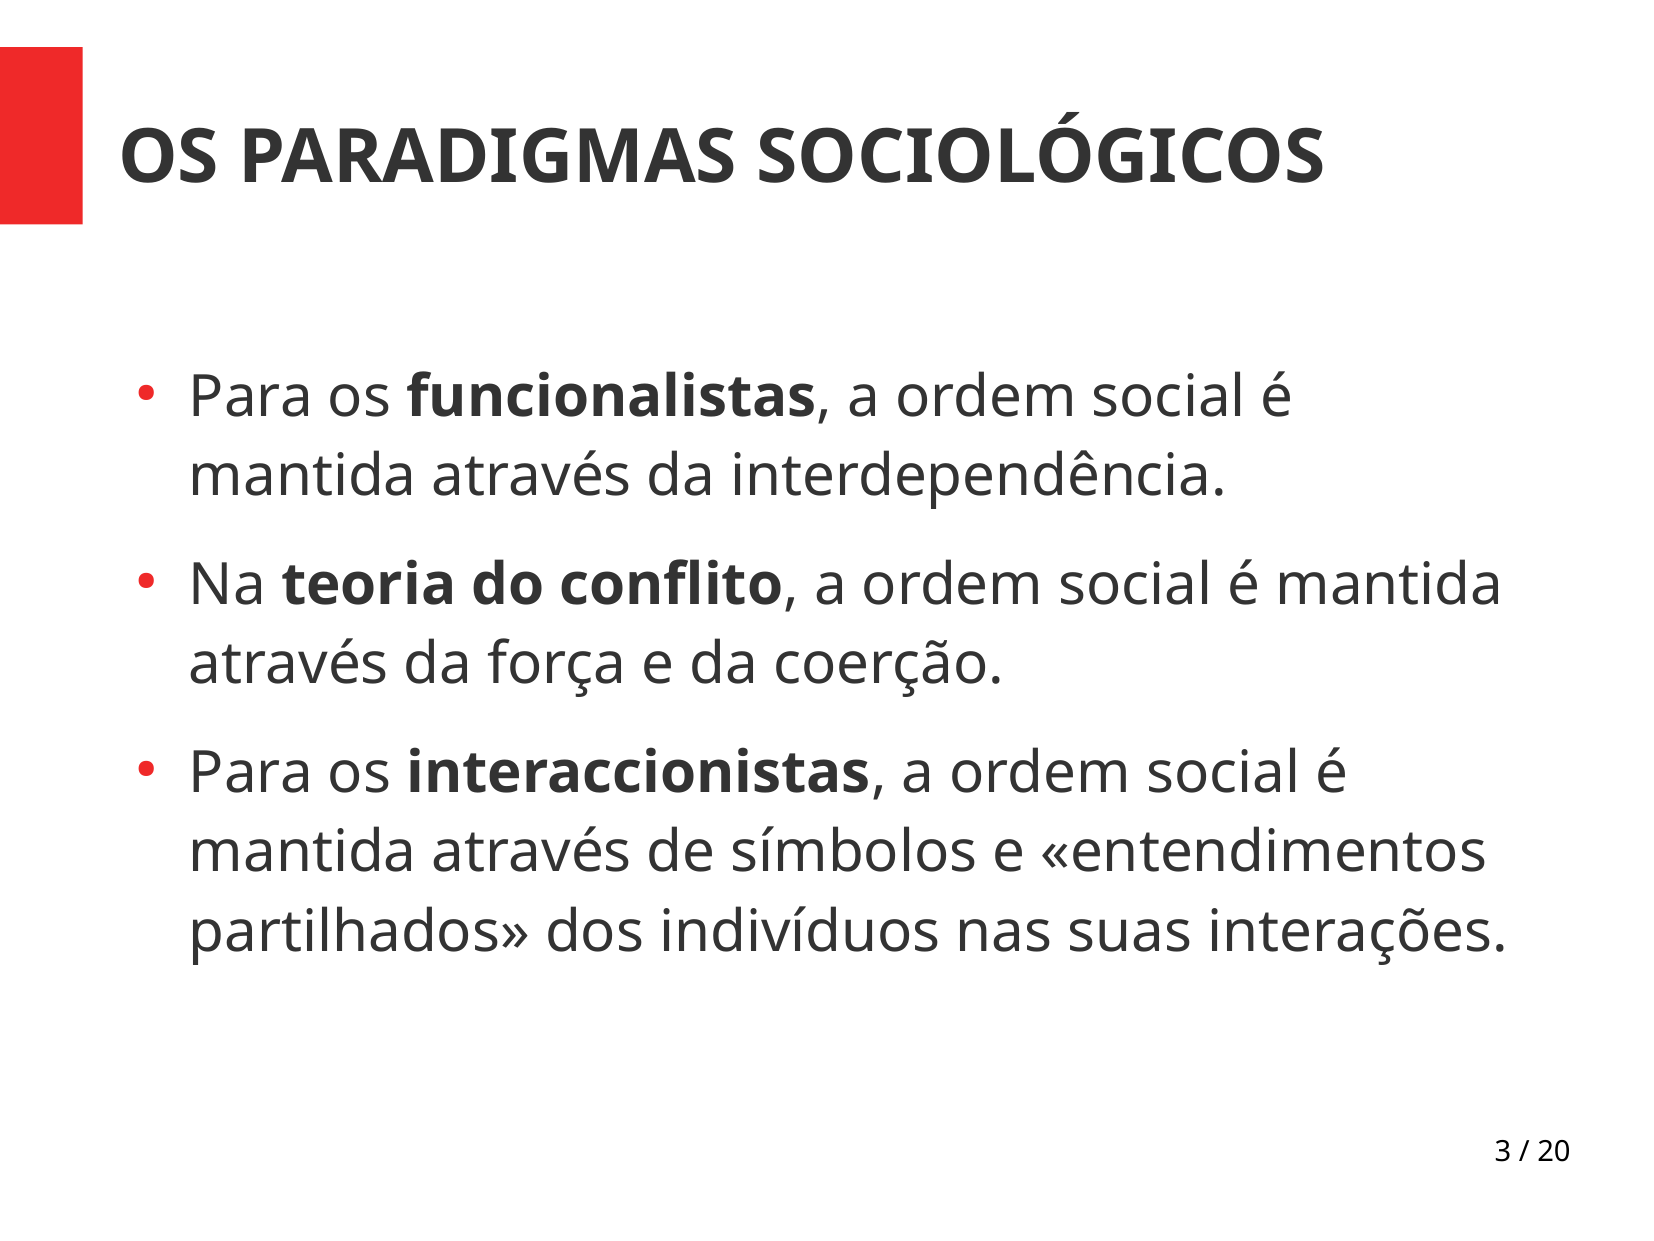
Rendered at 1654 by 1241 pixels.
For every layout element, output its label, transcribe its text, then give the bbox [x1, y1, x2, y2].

title OS PARADIGMAS SOCIOLÓGICOS [118, 49, 1571, 257]
list Para os funcionalistas, a ordem social é mantida através da interdependência. Na teoria do conflito, a ordem social é mantida através da força e da coerção. Para os interaccionistas, a ordem social é mantida através de símbolos e «entendimentos partilhados» dos indivíduos nas suas interações. [118, 354, 1536, 1074]
